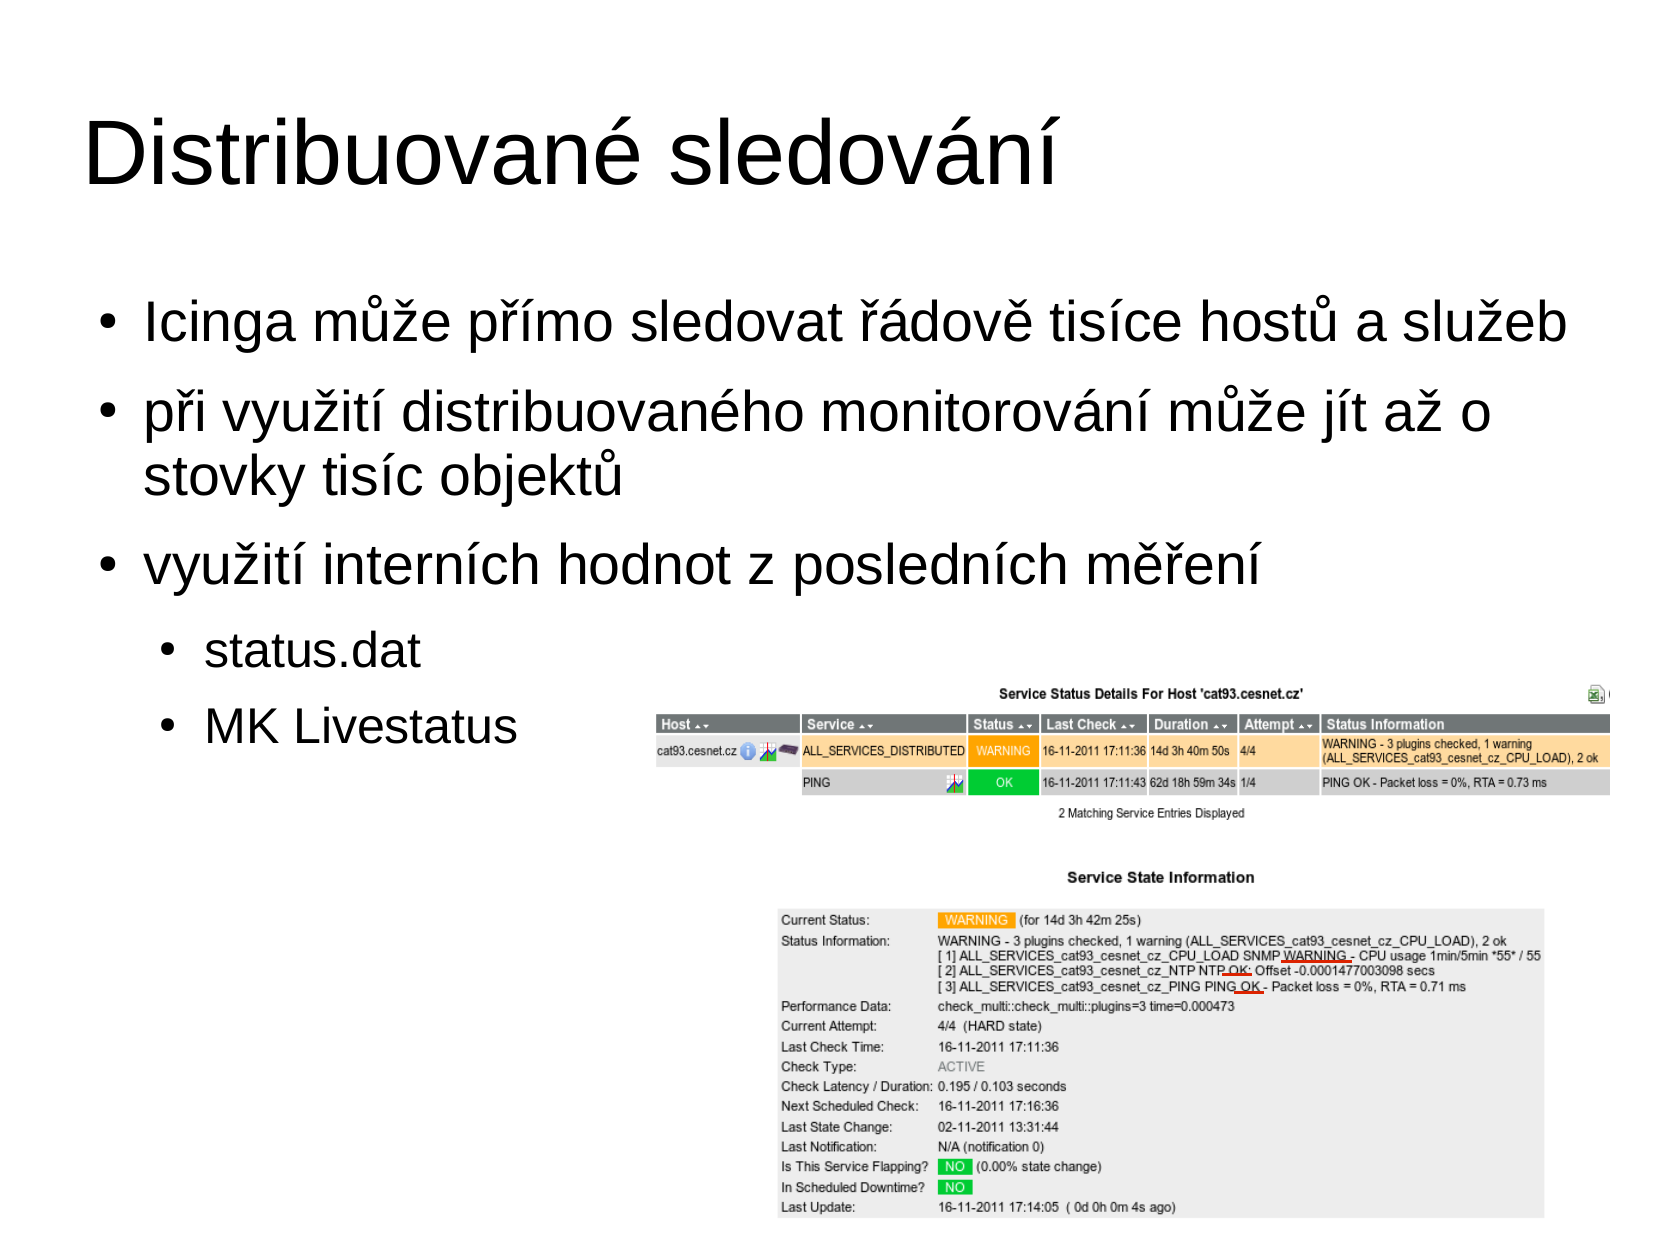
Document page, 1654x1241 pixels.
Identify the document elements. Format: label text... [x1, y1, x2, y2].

picture [649, 679, 1610, 827]
list Icinga může přímo sledovat řádově tisíce hostů a služeb při využití distribuovaného monitorování může jít až o stovky tisíc objektů využití interních hodnot z posledních měření status.dat MK Livestatus [82, 290, 1571, 798]
picture [767, 862, 1554, 1223]
title Distribuované sledování [82, 68, 1571, 237]
